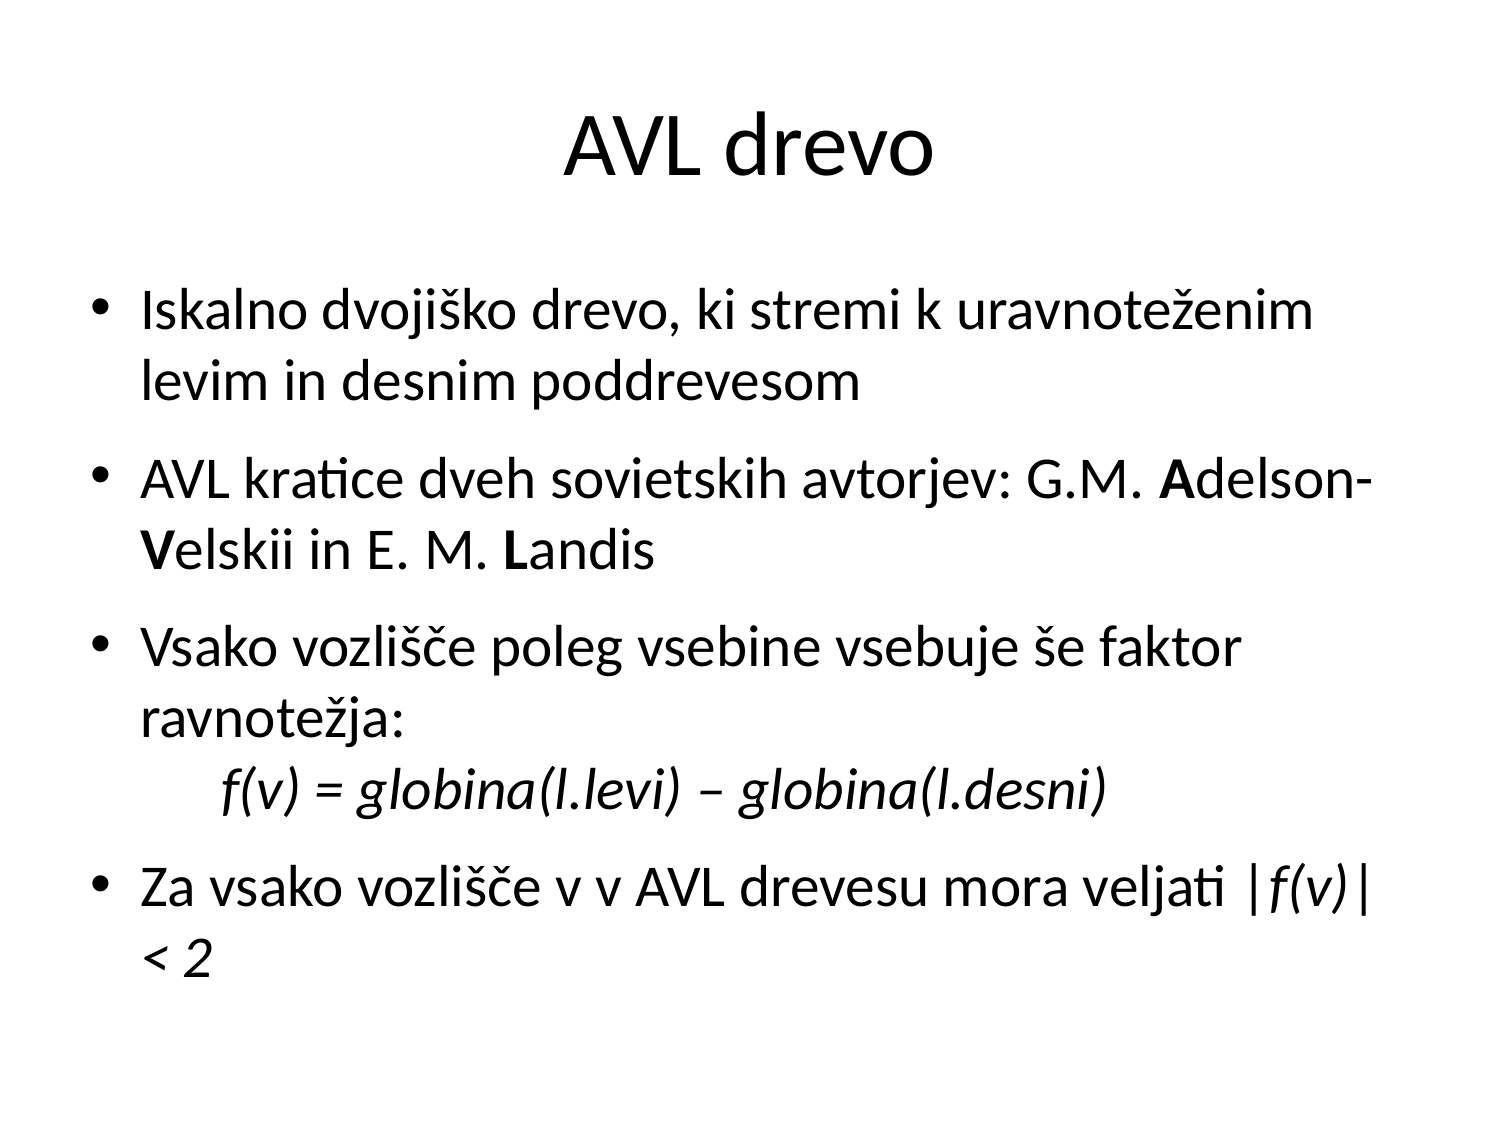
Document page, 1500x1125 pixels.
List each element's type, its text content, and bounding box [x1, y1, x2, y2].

list Iskalno dvojiško drevo, ki stremi k uravnoteženim levim in desnim poddrevesom AVL kratice dveh sovietskih avtorjev: G.M. Adelson-Velskii in E. M. Landis Vsako vozlišče poleg vsebine vsebuje še faktor ravnotežja: f(v) = globina(l.levi) – globina(l.desni) Za vsako vozlišče v v AVL drevesu mora veljati |f(v)| < 2 [75, 262, 1425, 1005]
title AVL drevo [75, 45, 1425, 233]
